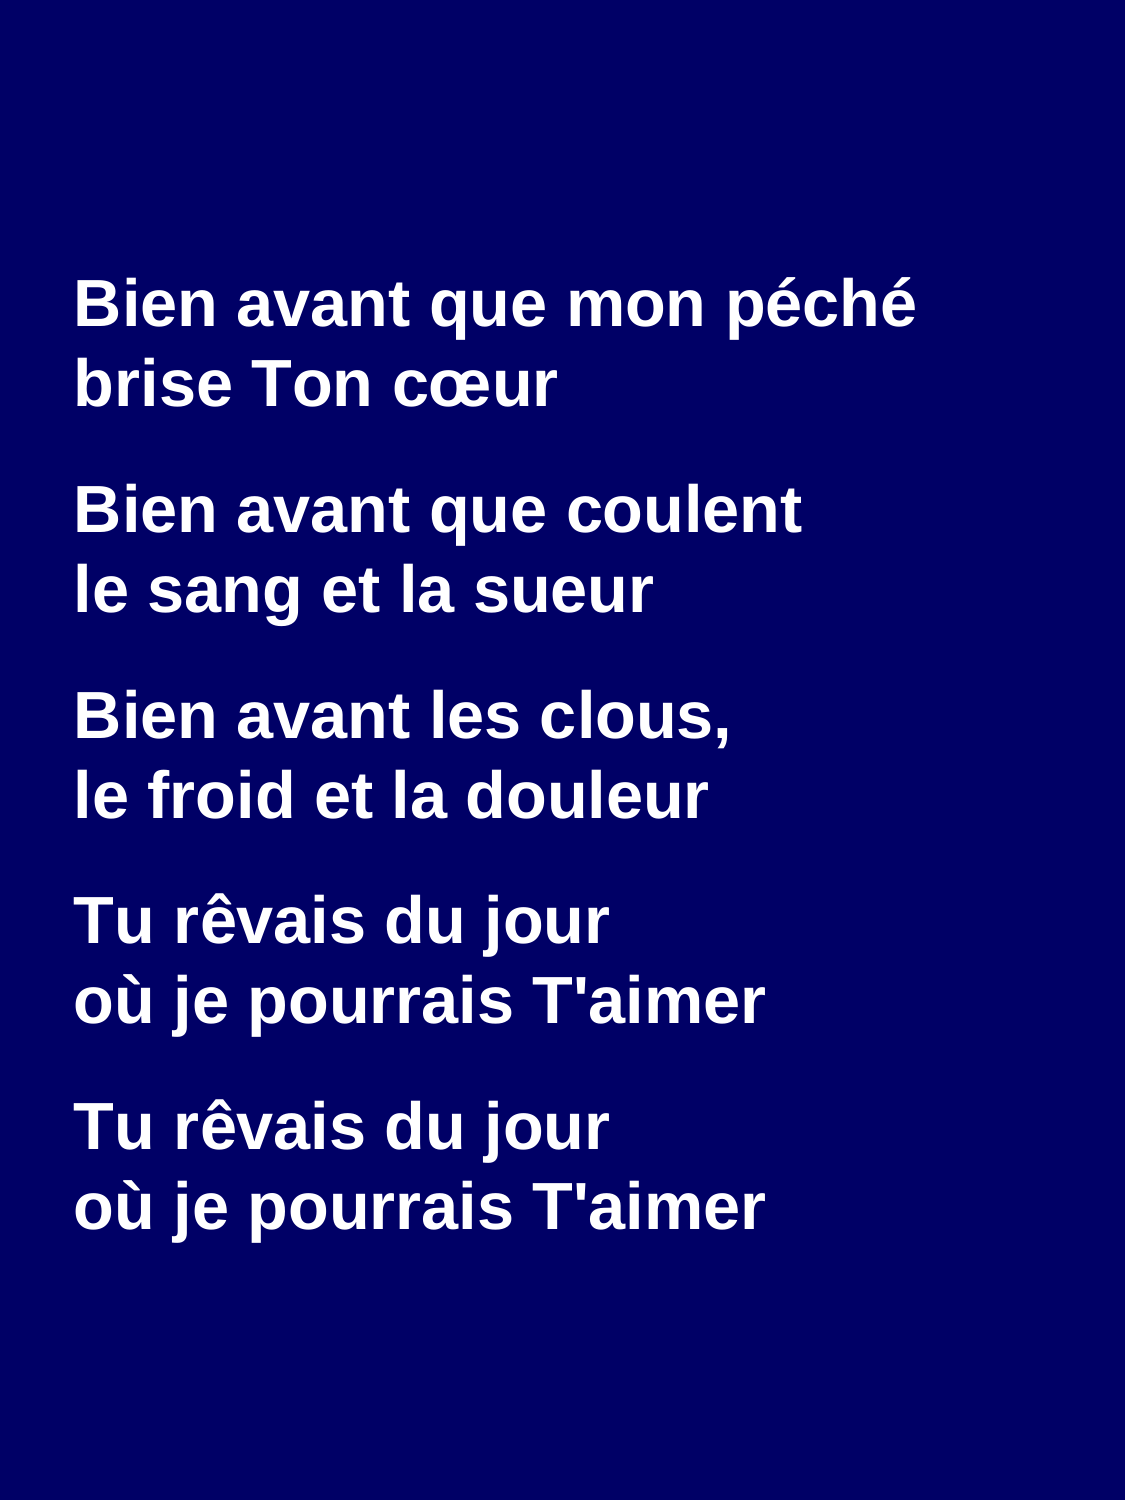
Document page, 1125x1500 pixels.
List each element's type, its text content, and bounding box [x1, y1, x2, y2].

text_box Bien avant que mon péché brise Ton cœur Bien avant que coulent le sang et la sueur Bien avant les clous, le froid et la douleur Tu rêvais du jour où je pourrais T'aimer Tu rêvais du jour où je pourrais T'aimer [59, 136, 1125, 1241]
